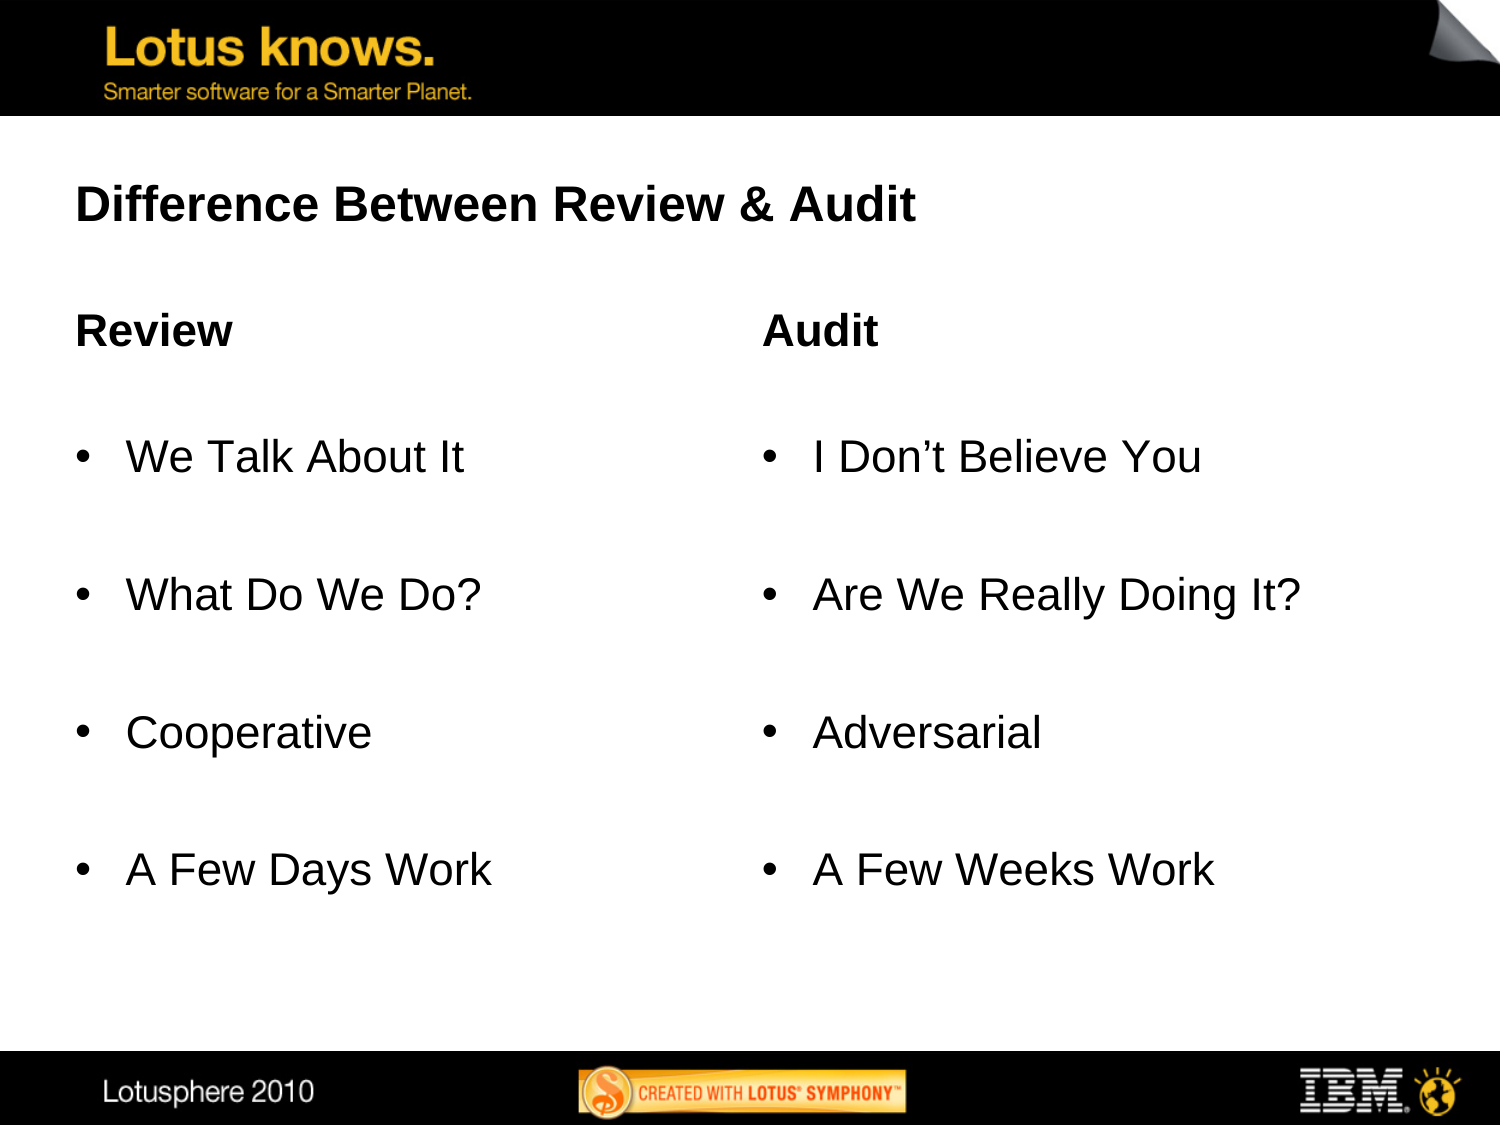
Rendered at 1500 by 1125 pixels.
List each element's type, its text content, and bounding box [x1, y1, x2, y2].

title Difference Between Review & Audit [75, 44, 1426, 233]
picture [0, 1053, 1500, 1125]
list We Talk About It What Do We Do? Cooperative A Few Days Work [74, 356, 738, 1006]
picture [0, 0, 1500, 114]
list Audit [761, 251, 1425, 356]
list Review [74, 251, 738, 356]
list I Don’t Believe You Are We Really Doing It? Adversarial A Few Weeks Work [761, 356, 1425, 1006]
